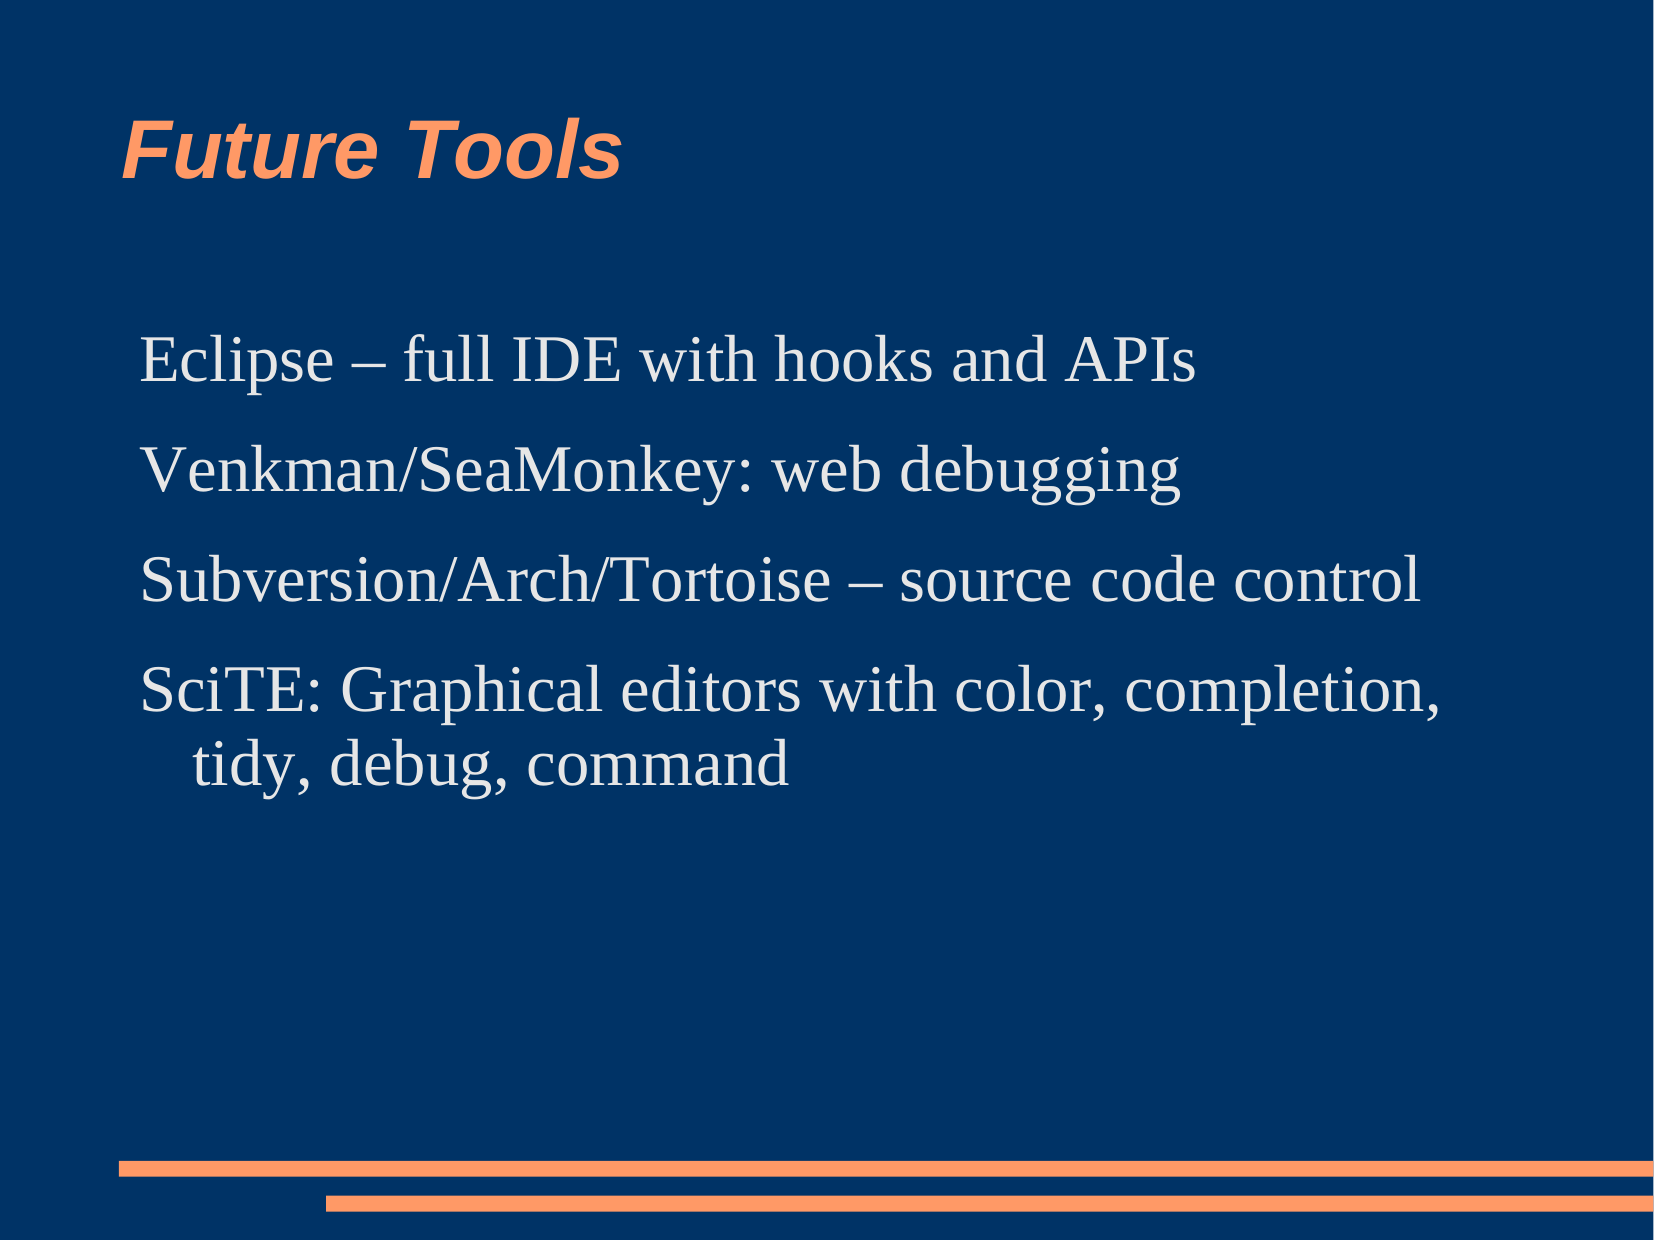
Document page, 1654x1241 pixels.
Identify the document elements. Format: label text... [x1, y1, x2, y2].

title Future Tools [121, 46, 1534, 254]
list Eclipse – full IDE with hooks and APIs Venkman/SeaMonkey: web debugging Subversion/Arch/Tortoise – source code control SciTE: Graphical editors with color, completion, tidy, debug, command [121, 322, 1561, 1132]
